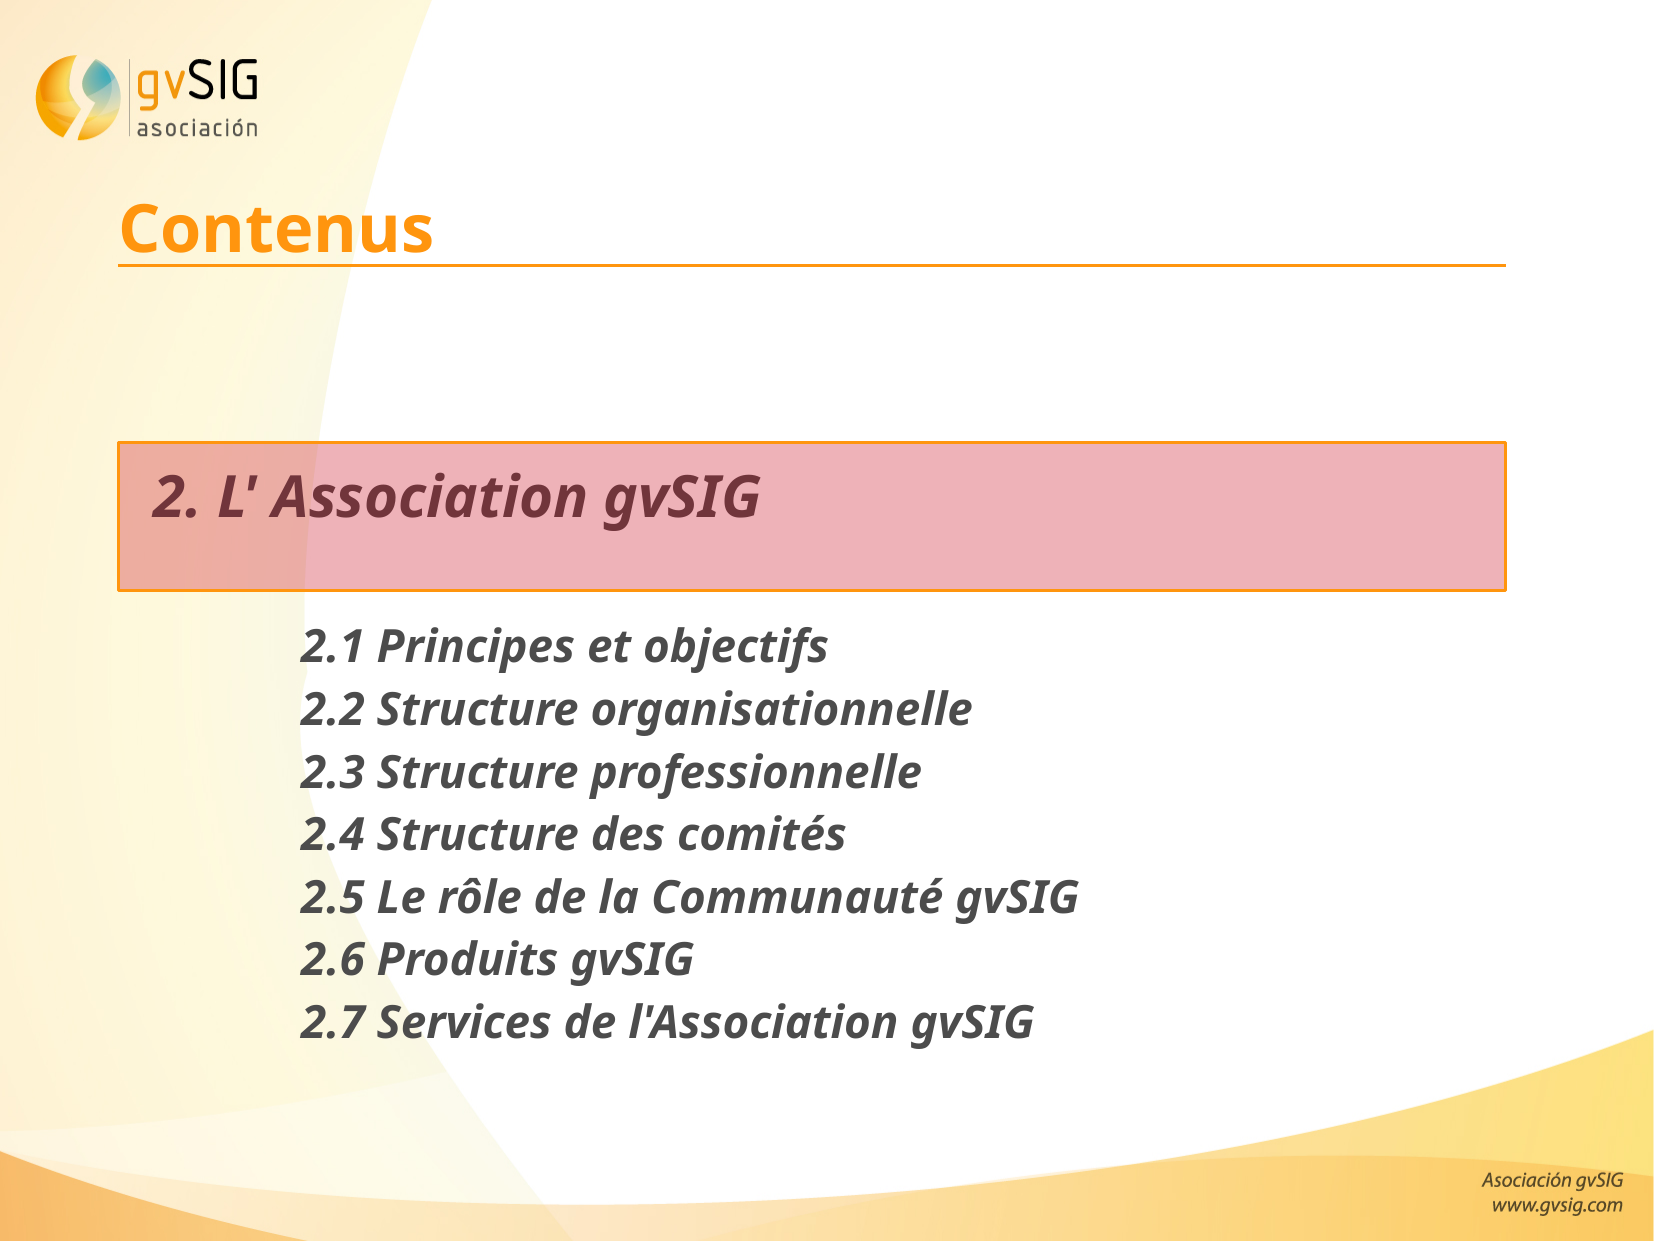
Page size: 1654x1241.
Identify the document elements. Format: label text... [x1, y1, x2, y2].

title Contenus [118, 177, 1607, 276]
text_box [118, 442, 1506, 591]
picture [0, 0, 1654, 1241]
title 2. L' Association gvSIG 2.1 Principes et objectifs 2.2 Structure organisationnelle 2.3 Structure professionnelle 2.4 Structure des comités 2.5 Le rôle de la Communauté gvSIG 2.6 Produits gvSIG 2.7 Services de l'Association gvSIG [153, 505, 1654, 1082]
